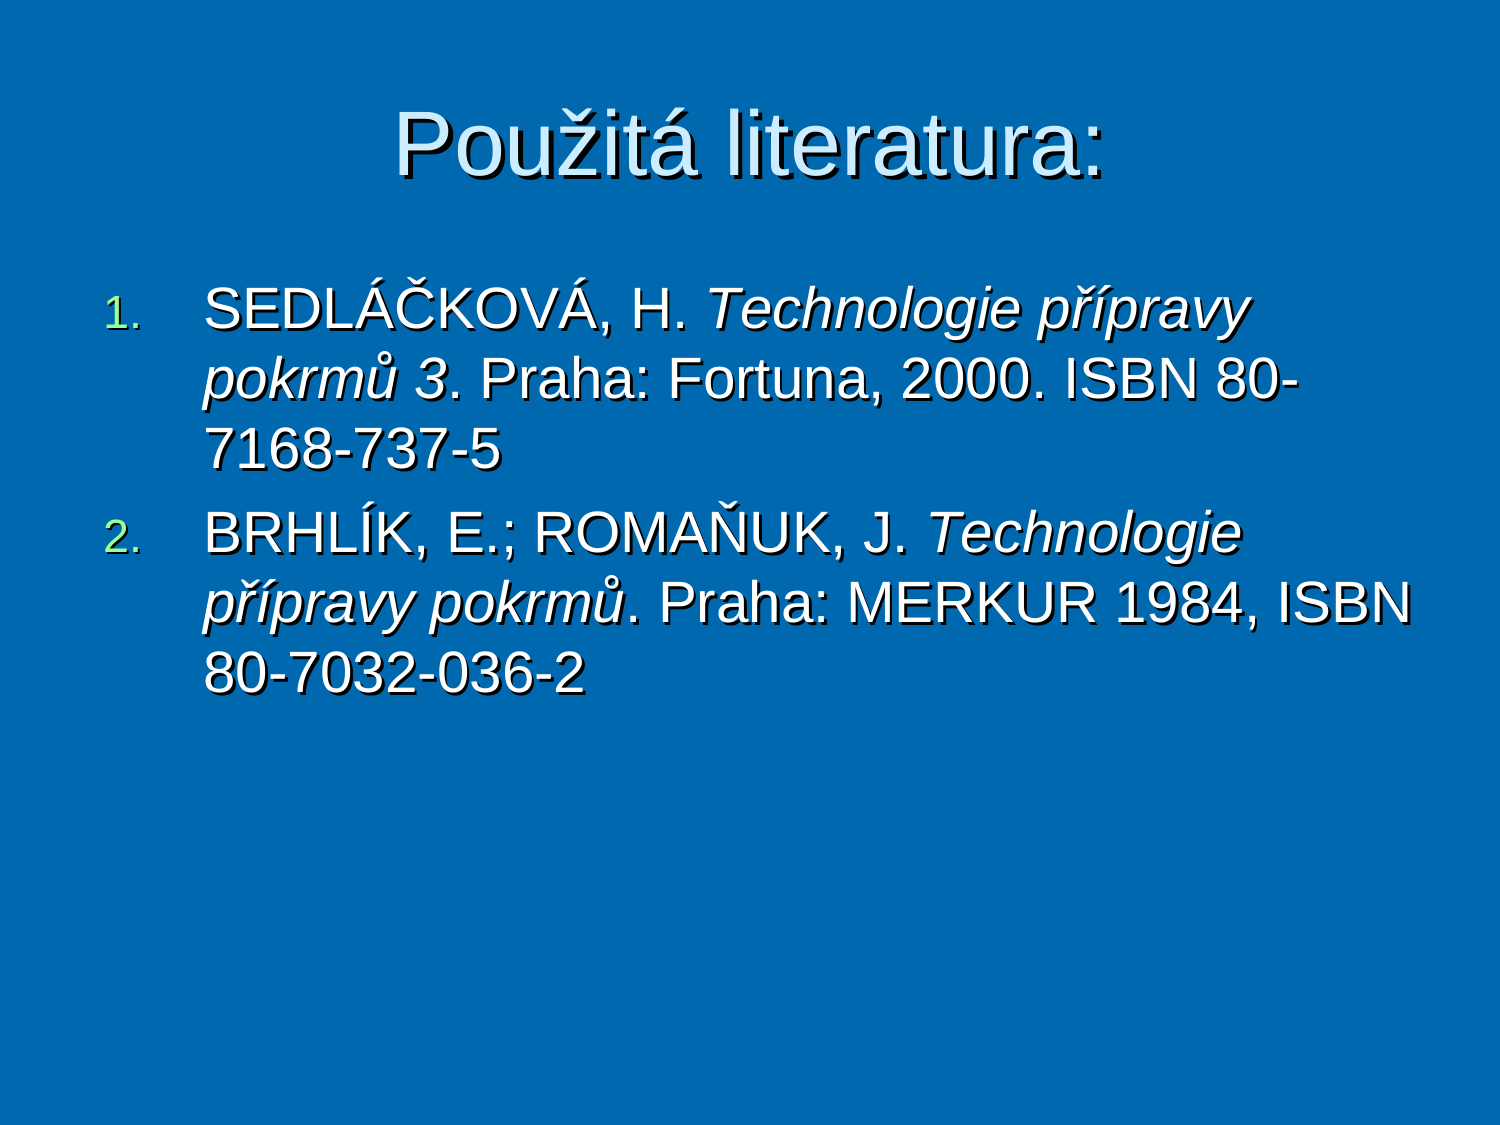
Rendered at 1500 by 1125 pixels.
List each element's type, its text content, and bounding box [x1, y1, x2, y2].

list SEDLÁČKOVÁ, H. Technologie přípravy pokrmů 3. Praha: Fortuna, 2000. ISBN 80-7168-737-5 BRHLÍK, E.; ROMAŇUK, J. Technologie přípravy pokrmů. Praha: MERKUR 1984, ISBN 80-7032-036-2 [88, 262, 1459, 1006]
title Použitá literatura: [75, 45, 1426, 233]
